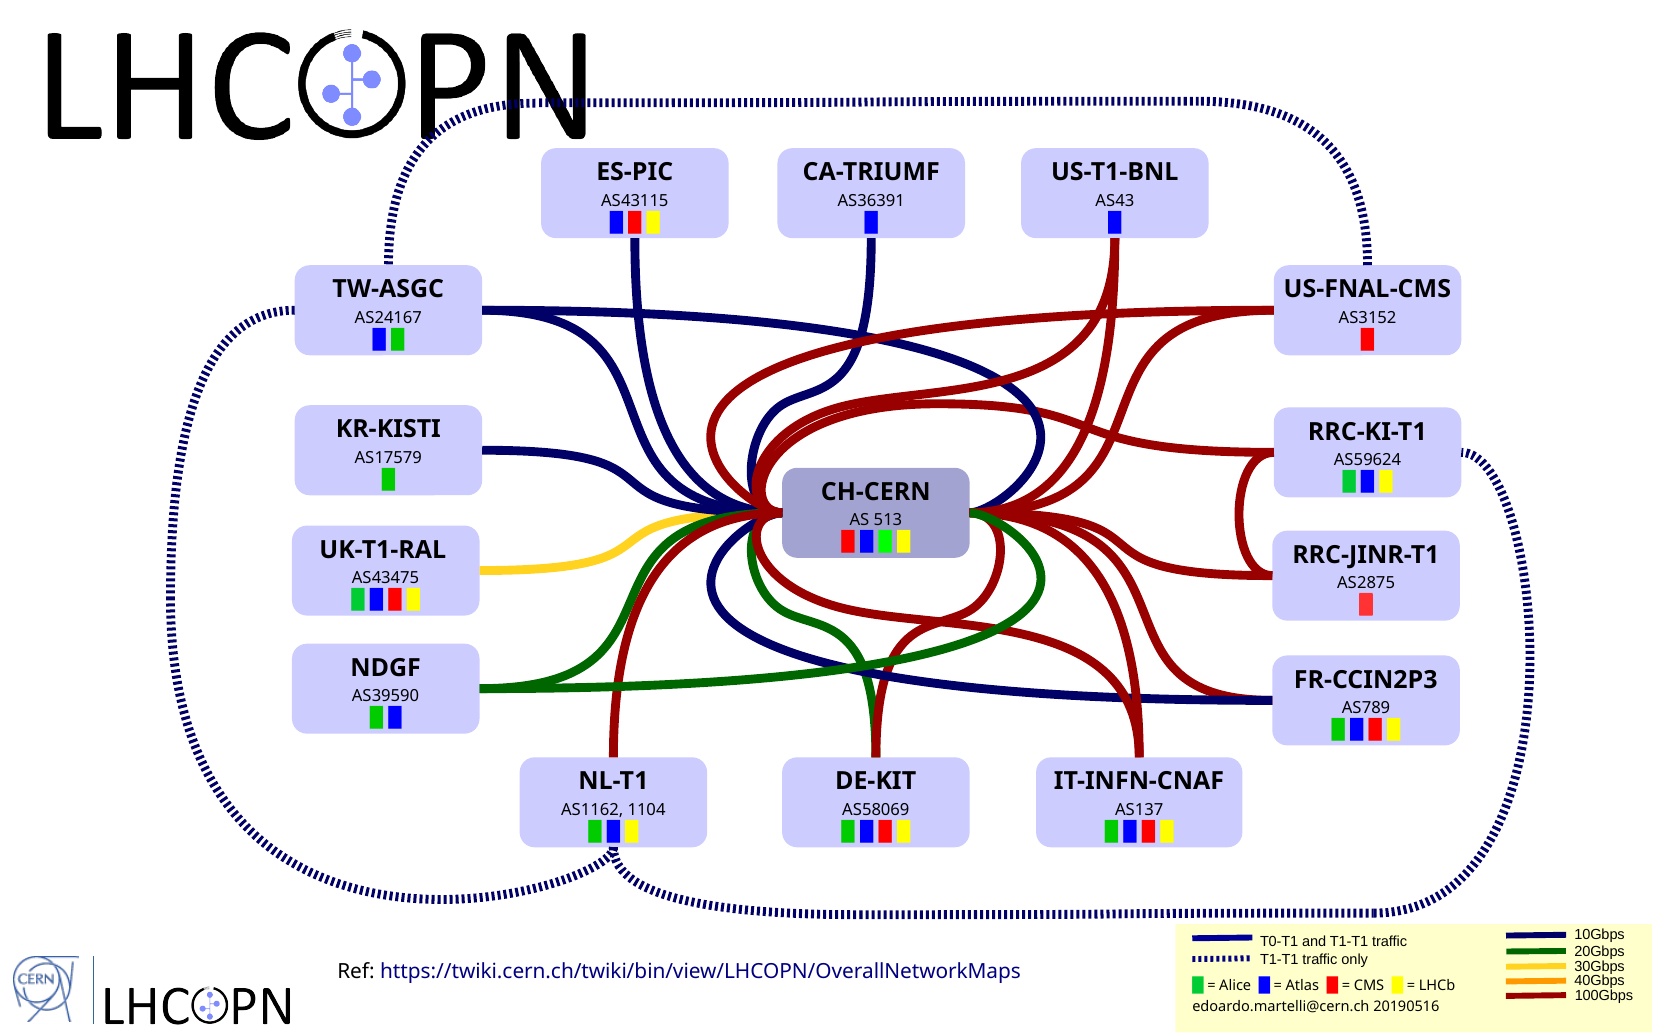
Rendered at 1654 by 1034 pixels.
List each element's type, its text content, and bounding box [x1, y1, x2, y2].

picture [103, 984, 294, 1027]
text_box NDGF AS39590 █ █ [291, 643, 480, 734]
text_box T0-T1 and T1-T1 traffic [1260, 927, 1444, 945]
text_box CA-TRIUMF AS36391 █ [777, 148, 966, 239]
text_box ES-PIC AS43115 █ █ █ [541, 148, 729, 239]
text_box 20Gbps [1574, 937, 1653, 960]
text_box RRC-JINR-T1 AS2875 █ [1272, 530, 1460, 621]
text_box █ = Alice █ = Atlas █ = CMS █ = LHCb edoardo.martelli@cern.ch 20190516 [1192, 973, 1508, 1025]
text_box 10Gbps [1574, 921, 1652, 937]
text_box [1175, 924, 1652, 1033]
text_box 30Gbps [1574, 952, 1652, 967]
picture [13, 956, 79, 1032]
text_box NL-T1 AS1162, 1104 █ █ █ [519, 757, 708, 848]
text_box IT-INFN-CNAF AS137 █ █ █ █ [1036, 757, 1243, 848]
text_box 40Gbps [1574, 967, 1652, 989]
text_box CH-CERN AS 513 █ █ █ █ [782, 467, 970, 558]
text_box RRC-KI-T1 AS59624 █ █ █ [1273, 407, 1462, 498]
text_box KR-KISTI AS17579 █ [294, 405, 483, 496]
text_box UK-T1-RAL AS43475 █ █ █ █ [291, 525, 480, 616]
picture [41, 22, 597, 147]
text_box DE-KIT AS58069 █ █ █ █ [782, 757, 970, 848]
text_box 100Gbps [1574, 982, 1649, 1006]
text_box US-T1-BNL AS43 █ [1021, 148, 1209, 239]
text_box FR-CCIN2P3 AS789 █ █ █ █ [1272, 655, 1460, 746]
text_box Ref: https://twiki.cern.ch/twiki/bin/view/LHCOPN/OverallNetworkMaps [322, 948, 1111, 1021]
text_box US-FNAL-CMS AS3152 █ [1273, 265, 1462, 356]
text_box TW-ASGC AS24167 █ █ [294, 265, 483, 356]
text_box T1-T1 traffic only [1260, 945, 1444, 974]
